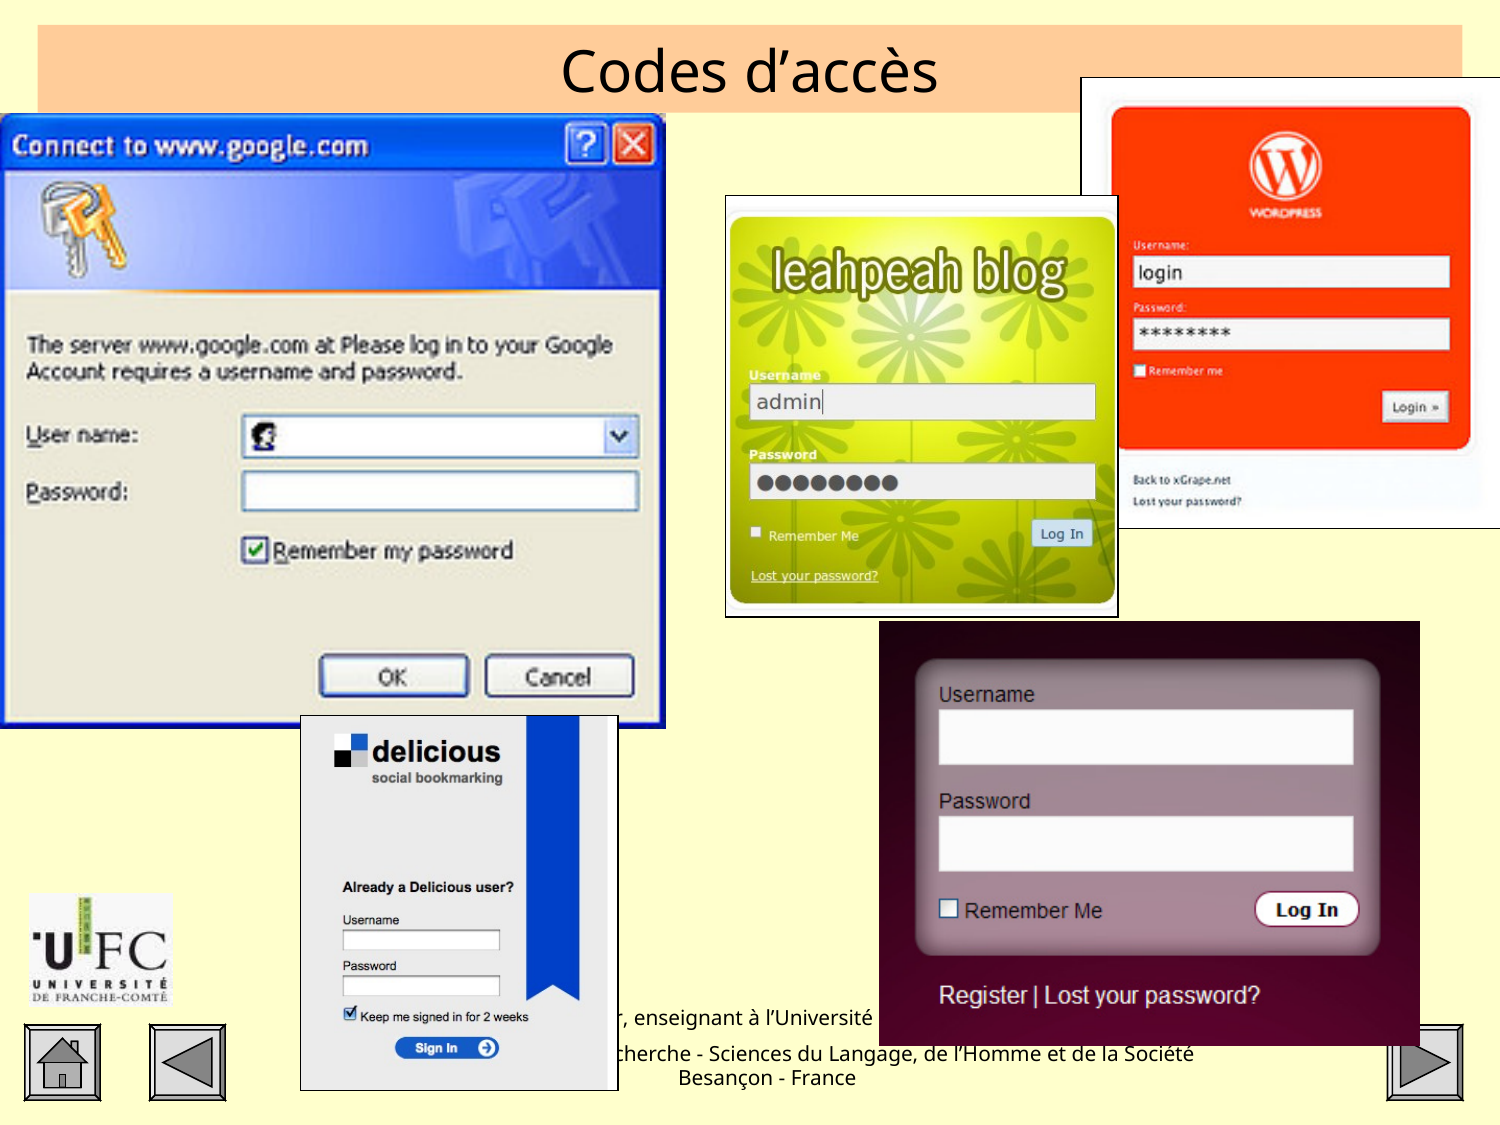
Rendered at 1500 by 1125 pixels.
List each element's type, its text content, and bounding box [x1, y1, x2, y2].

picture [726, 196, 1118, 617]
title Codes d’accès [37, 24, 1463, 113]
picture [1082, 78, 1500, 528]
picture [0, 113, 666, 729]
picture [301, 716, 618, 1090]
picture [29, 893, 173, 1007]
picture [879, 621, 1420, 1046]
